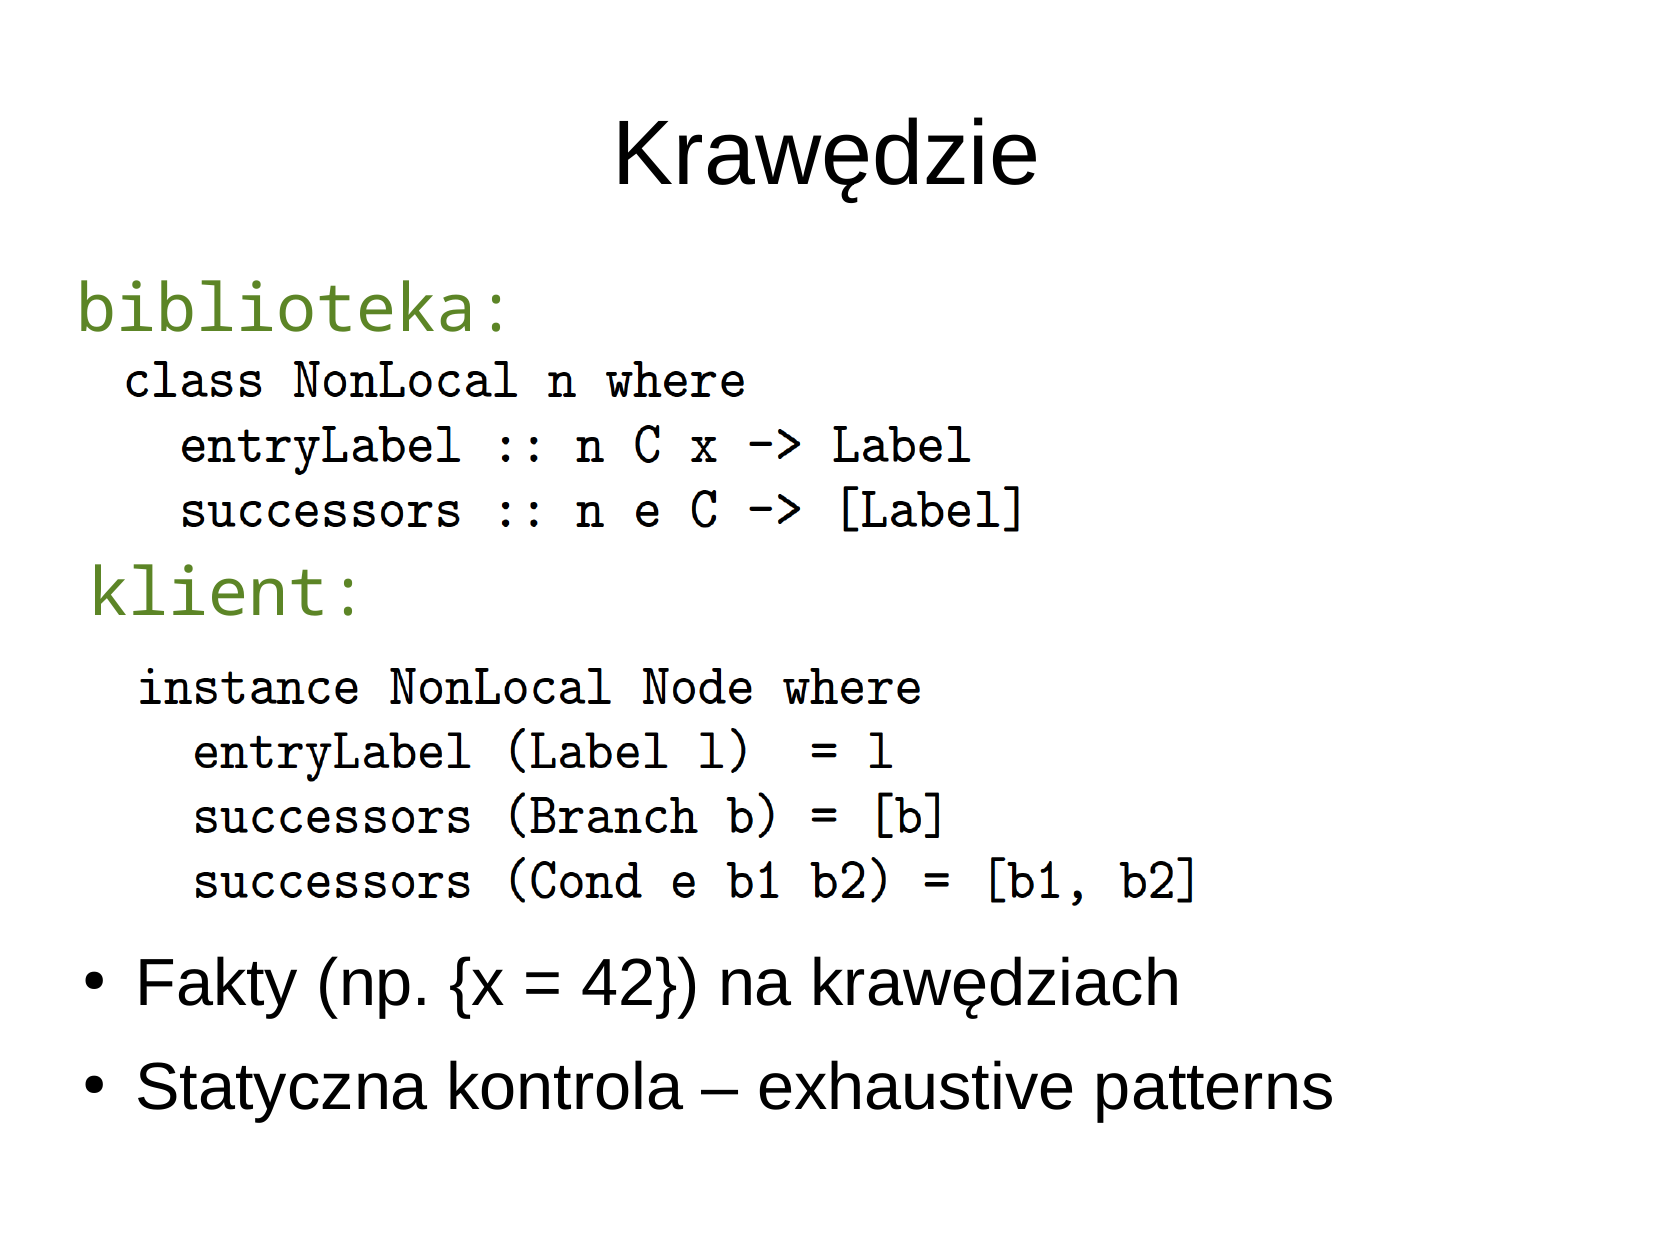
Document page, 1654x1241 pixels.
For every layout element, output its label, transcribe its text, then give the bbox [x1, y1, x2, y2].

text_box biblioteka: [59, 250, 535, 355]
title Krawędzie [82, 49, 1571, 257]
list Fakty (np. {x = 42}) na krawędziach Statyczna kontrola – exhaustive patterns [64, 944, 1553, 1114]
picture [118, 637, 1241, 934]
text_box klient: [70, 533, 455, 638]
text_box [88, 1114, 333, 1126]
picture [100, 312, 1105, 564]
